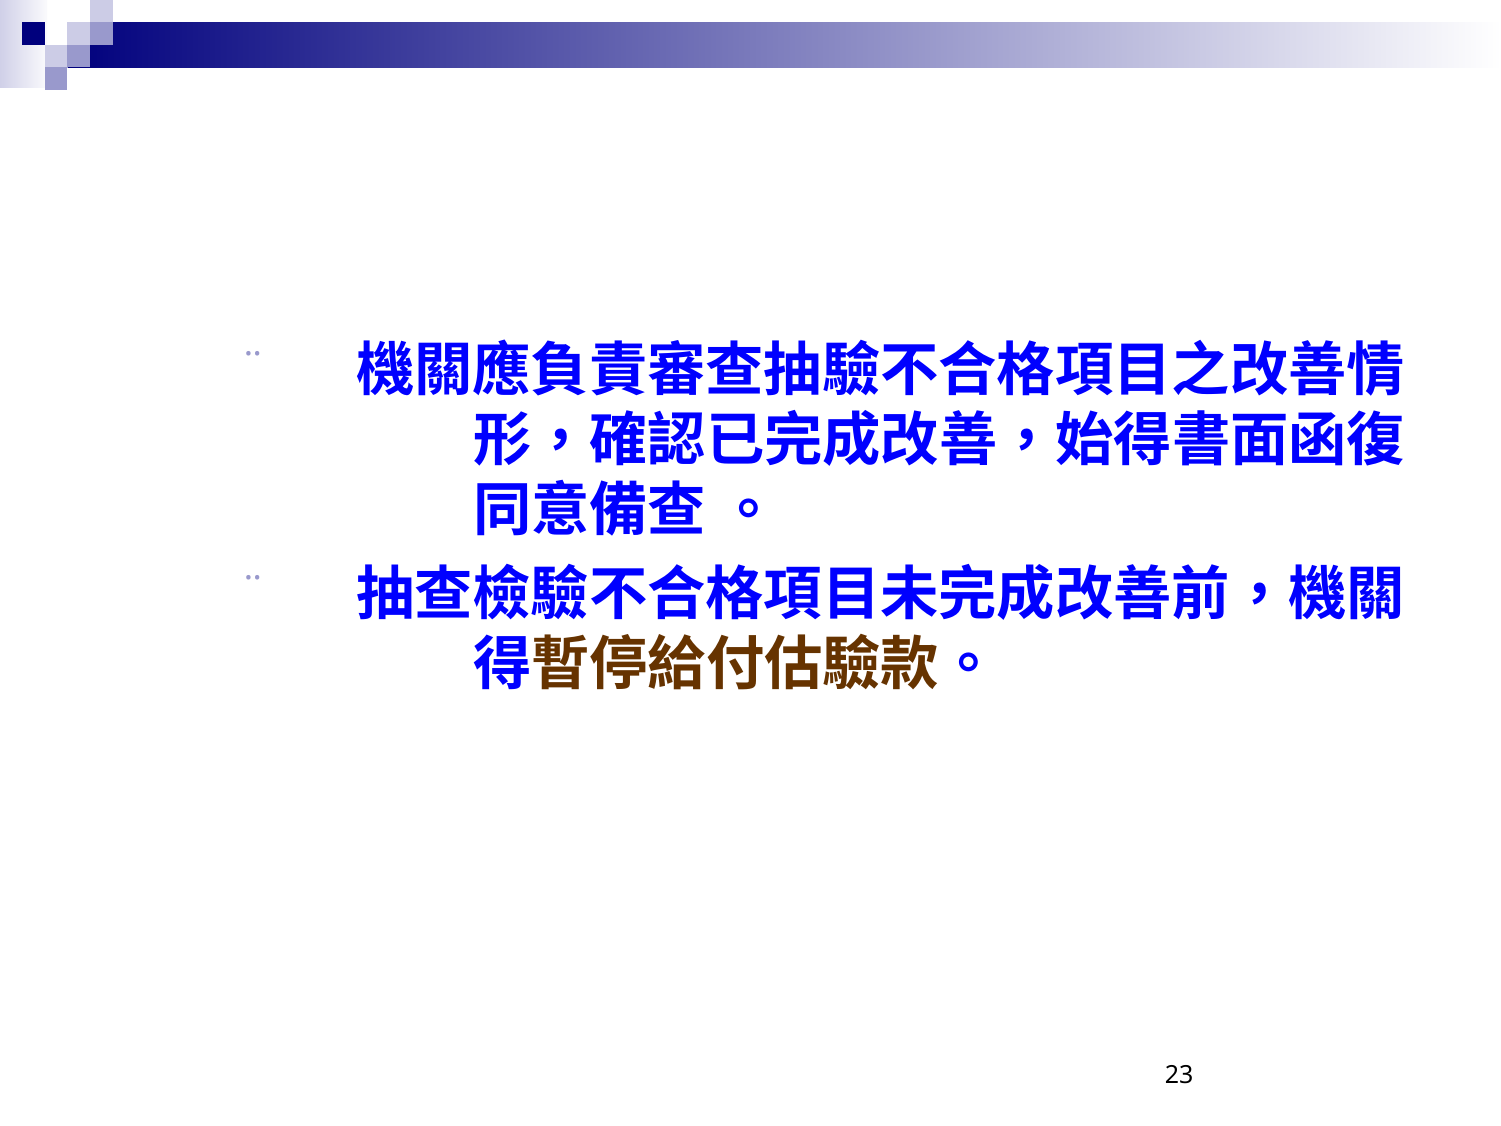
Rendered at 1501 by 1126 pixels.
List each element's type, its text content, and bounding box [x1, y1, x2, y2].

text_box [1149, 1025, 1501, 1101]
list 機關應負責審查抽驗不合格項目之改善情形，確認已完成改善，始得書面函復同意備查 。 抽查檢驗不合格項目未完成改善前，機關得暫停給付估驗款。 [74, 324, 1426, 964]
